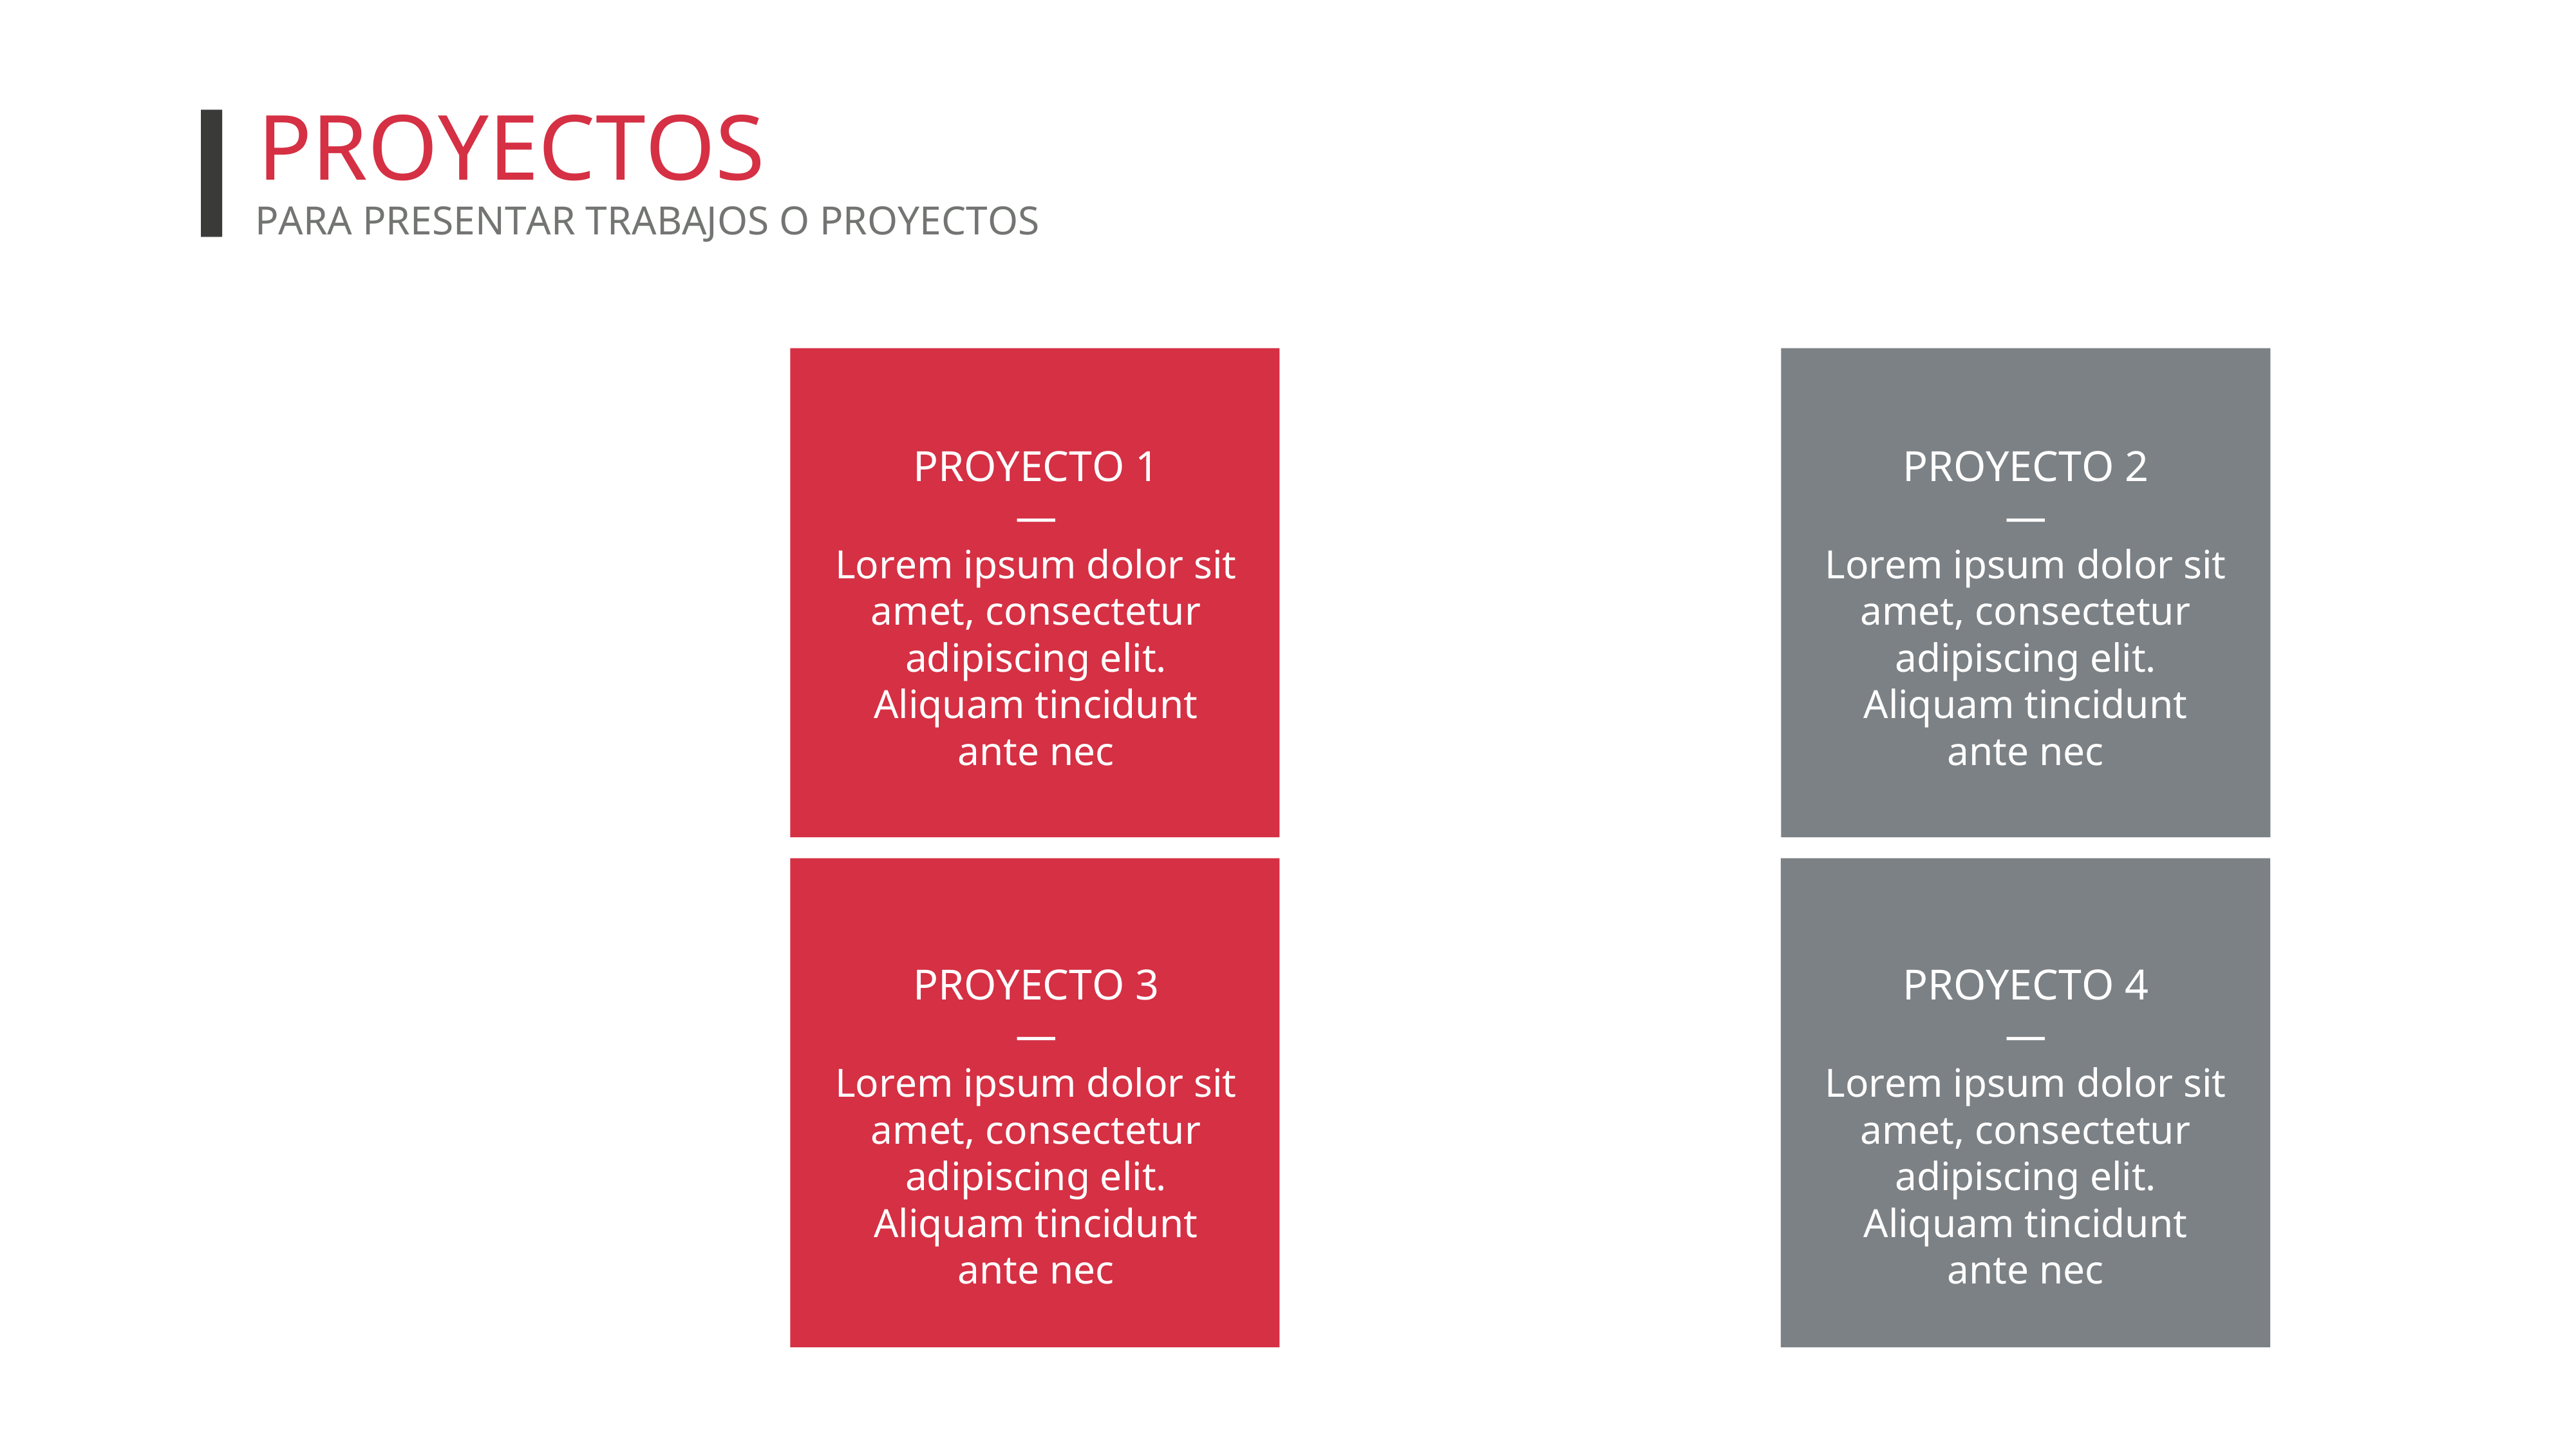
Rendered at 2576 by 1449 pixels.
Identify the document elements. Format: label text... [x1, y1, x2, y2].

text_box [790, 858, 1280, 1348]
text_box [201, 109, 223, 237]
text_box PROYECTO 2 — Lorem ipsum dolor sit amet, consectetur adipiscing elit. Aliquam tincidunt ante nec [1810, 435, 2241, 778]
text_box PARA PRESENTAR TRABAJOS O PROYECTOS [245, 191, 2400, 247]
text_box PROYECTOS [248, 85, 2402, 204]
text_box PROYECTO 1 — Lorem ipsum dolor sit amet, consectetur adipiscing elit. Aliquam tincidunt ante nec [821, 435, 1252, 778]
text_box [1780, 858, 2271, 1348]
text_box PROYECTO 3 — Lorem ipsum dolor sit amet, consectetur adipiscing elit. Aliquam tincidunt ante nec [821, 953, 1252, 1297]
text_box PROYECTO 4 — Lorem ipsum dolor sit amet, consectetur adipiscing elit. Aliquam tincidunt ante nec [1810, 953, 2241, 1297]
text_box [1781, 348, 2271, 838]
text_box [790, 348, 1280, 838]
